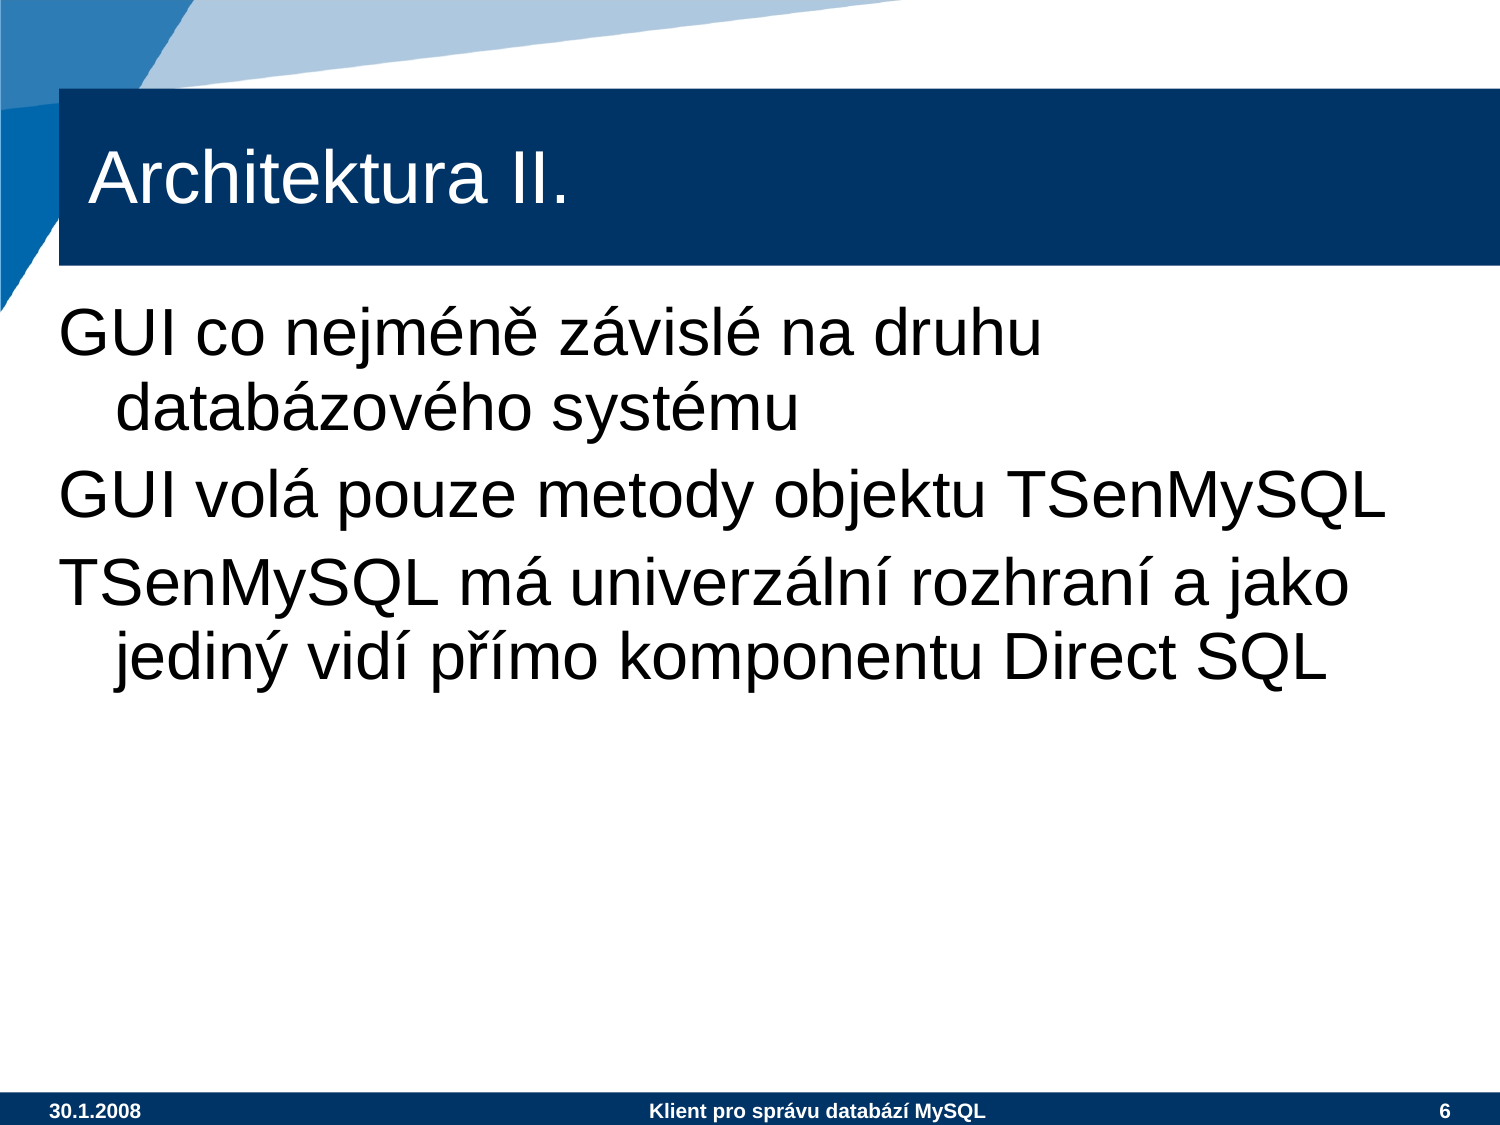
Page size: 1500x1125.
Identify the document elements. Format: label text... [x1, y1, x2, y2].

list GUI co nejméně závislé na druhu databázového systému GUI volá pouze metody objektu TSenMySQL TSenMySQL má univerzální rozhraní a jako jediný vidí přímo komponentu Direct SQL [59, 295, 1475, 1019]
picture [0, 0, 945, 355]
title Architektura II. [88, 125, 1500, 229]
